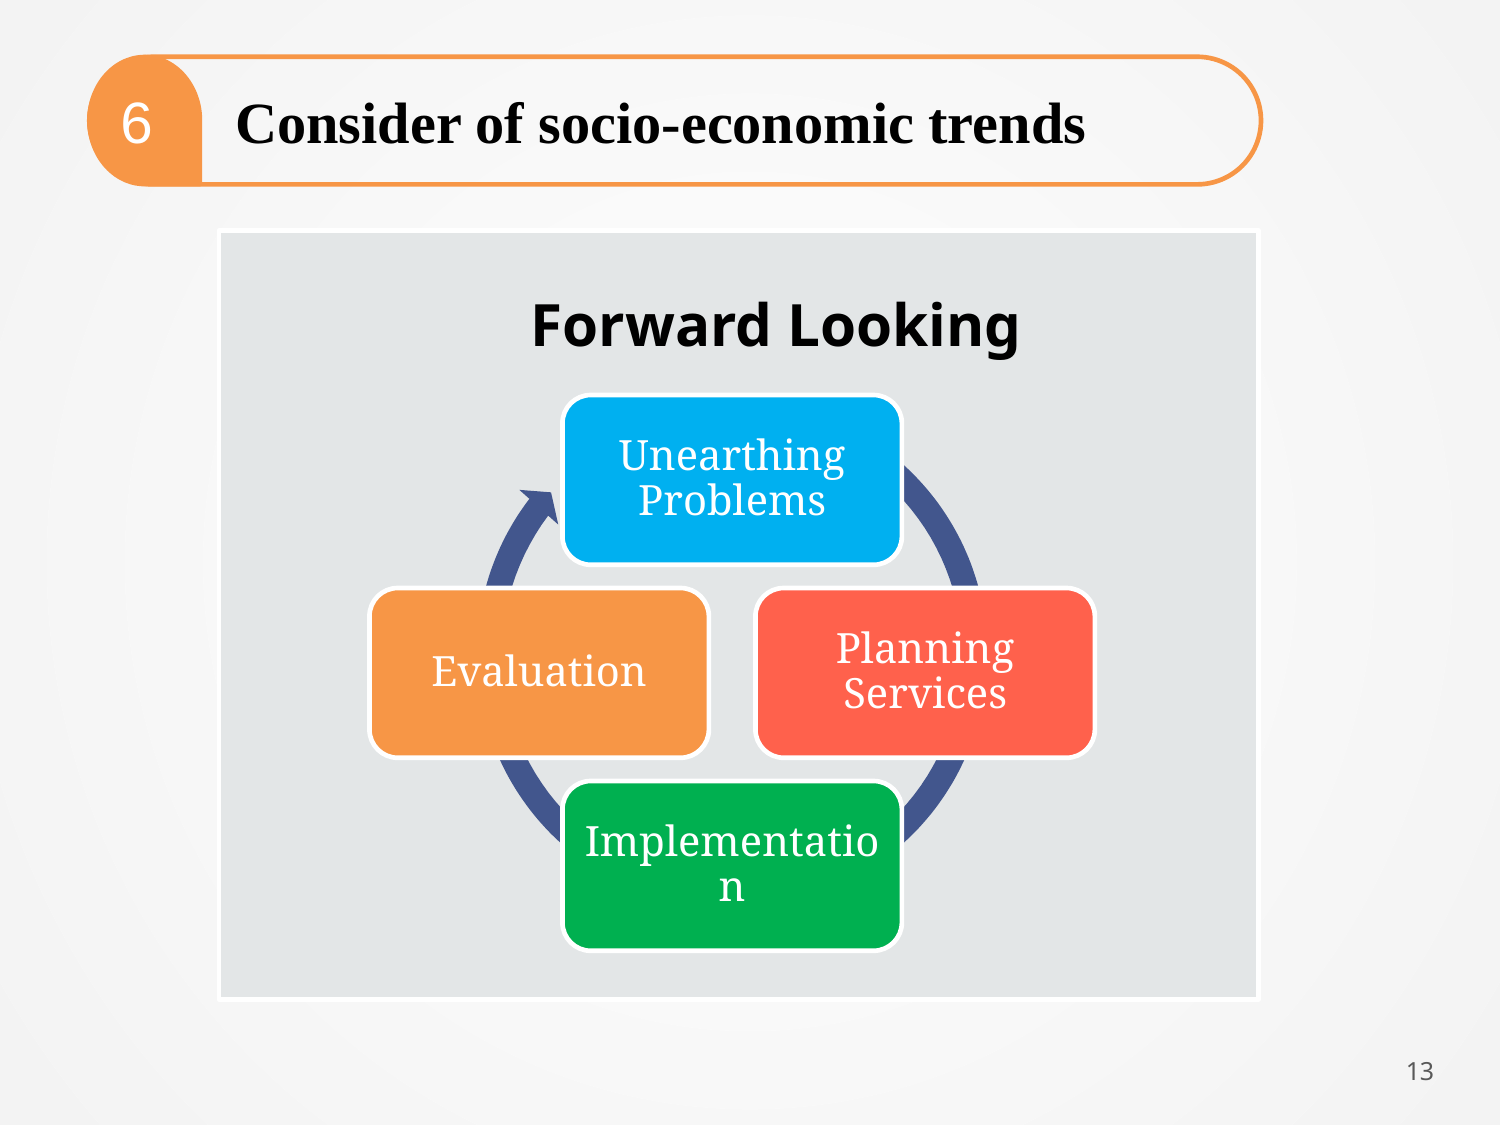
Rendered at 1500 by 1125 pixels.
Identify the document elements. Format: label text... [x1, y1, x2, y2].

text_box Evaluation [369, 588, 709, 758]
text_box [219, 231, 1258, 999]
text_box Forward Looking [516, 292, 1103, 365]
text_box Planning Services [755, 588, 1095, 758]
text_box Consider of socio-economic trends [206, 78, 1433, 163]
text_box [104, 56, 186, 77]
text_box Unearthing Problems [562, 395, 902, 565]
text_box 6 [83, 77, 191, 164]
text_box Implementation [562, 781, 902, 951]
text_box 12 [1401, 1042, 1494, 1103]
text_box [104, 85, 201, 185]
